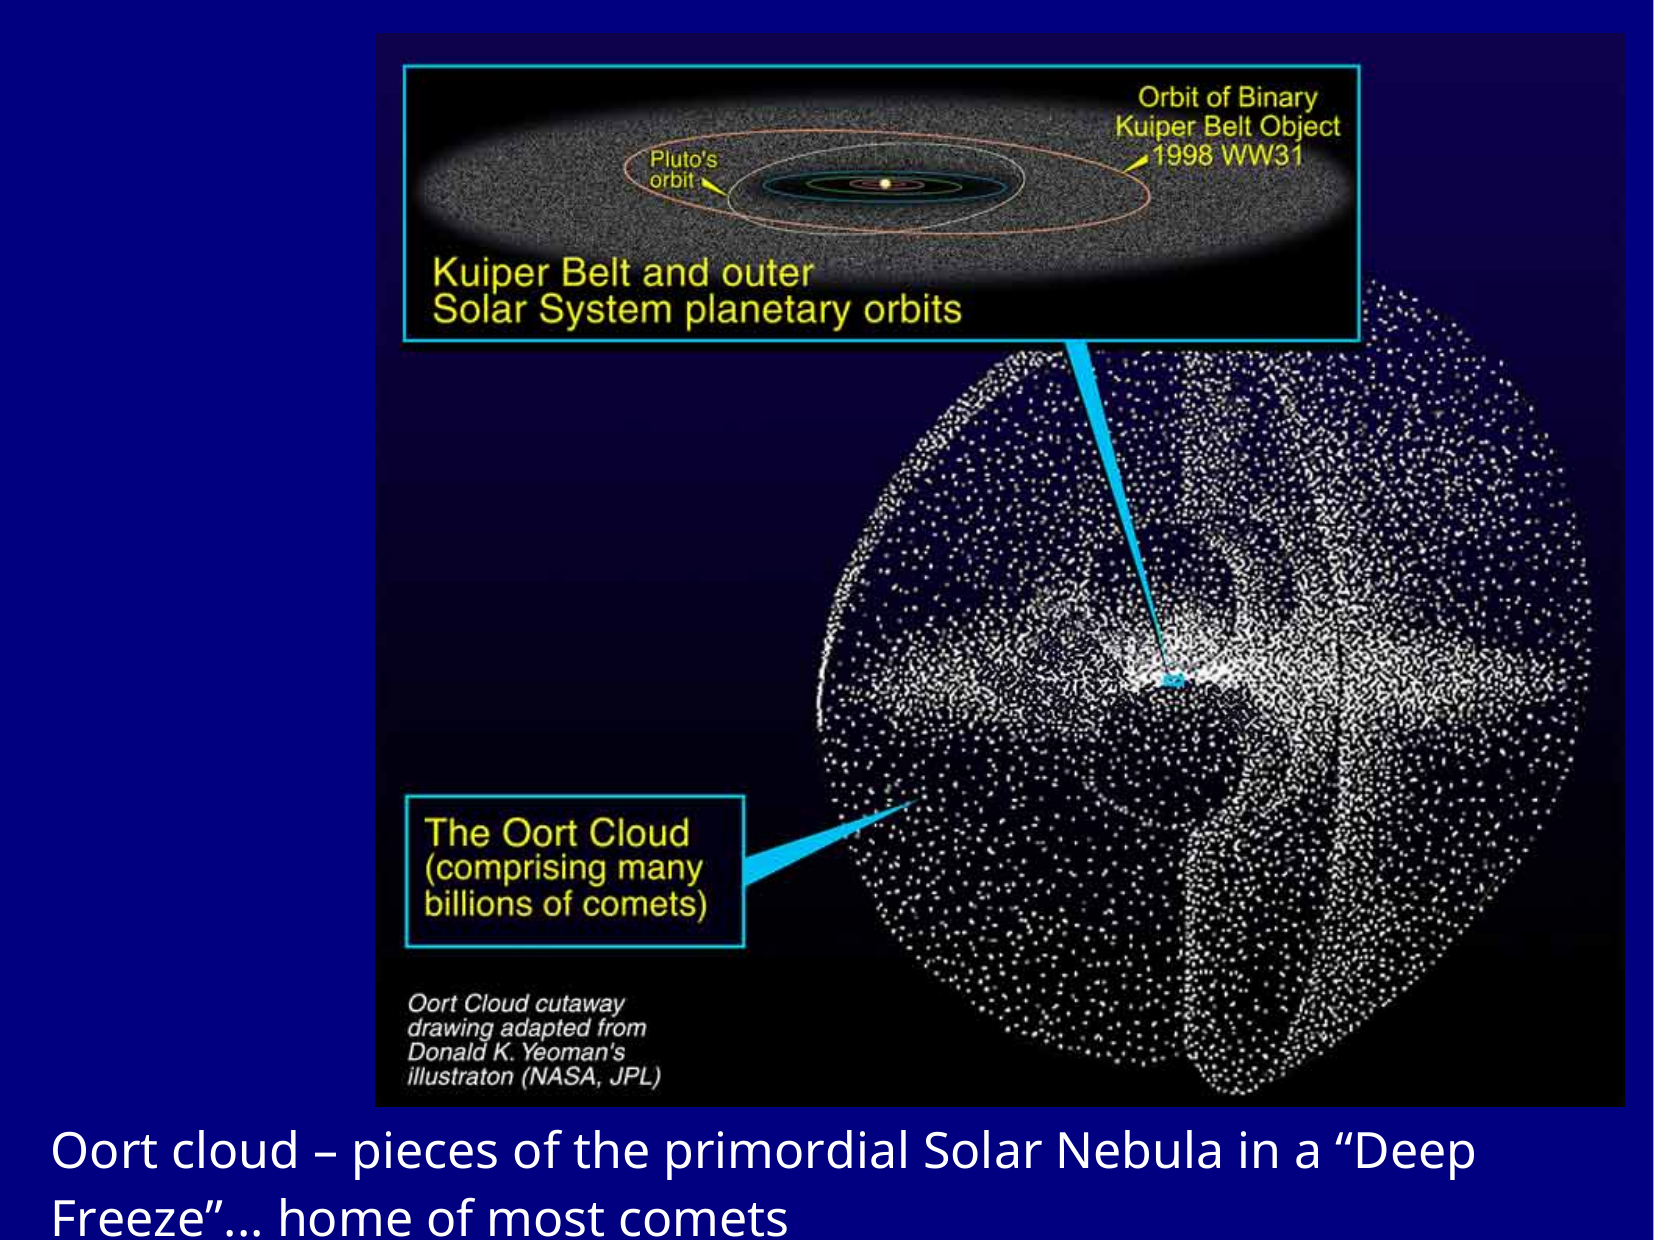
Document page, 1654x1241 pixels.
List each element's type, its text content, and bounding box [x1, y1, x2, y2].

picture [375, 33, 1625, 1107]
text_box Oort cloud – pieces of the primordial Solar Nebula in a “Deep Freeze”... home of most comets [50, 1115, 1489, 1241]
